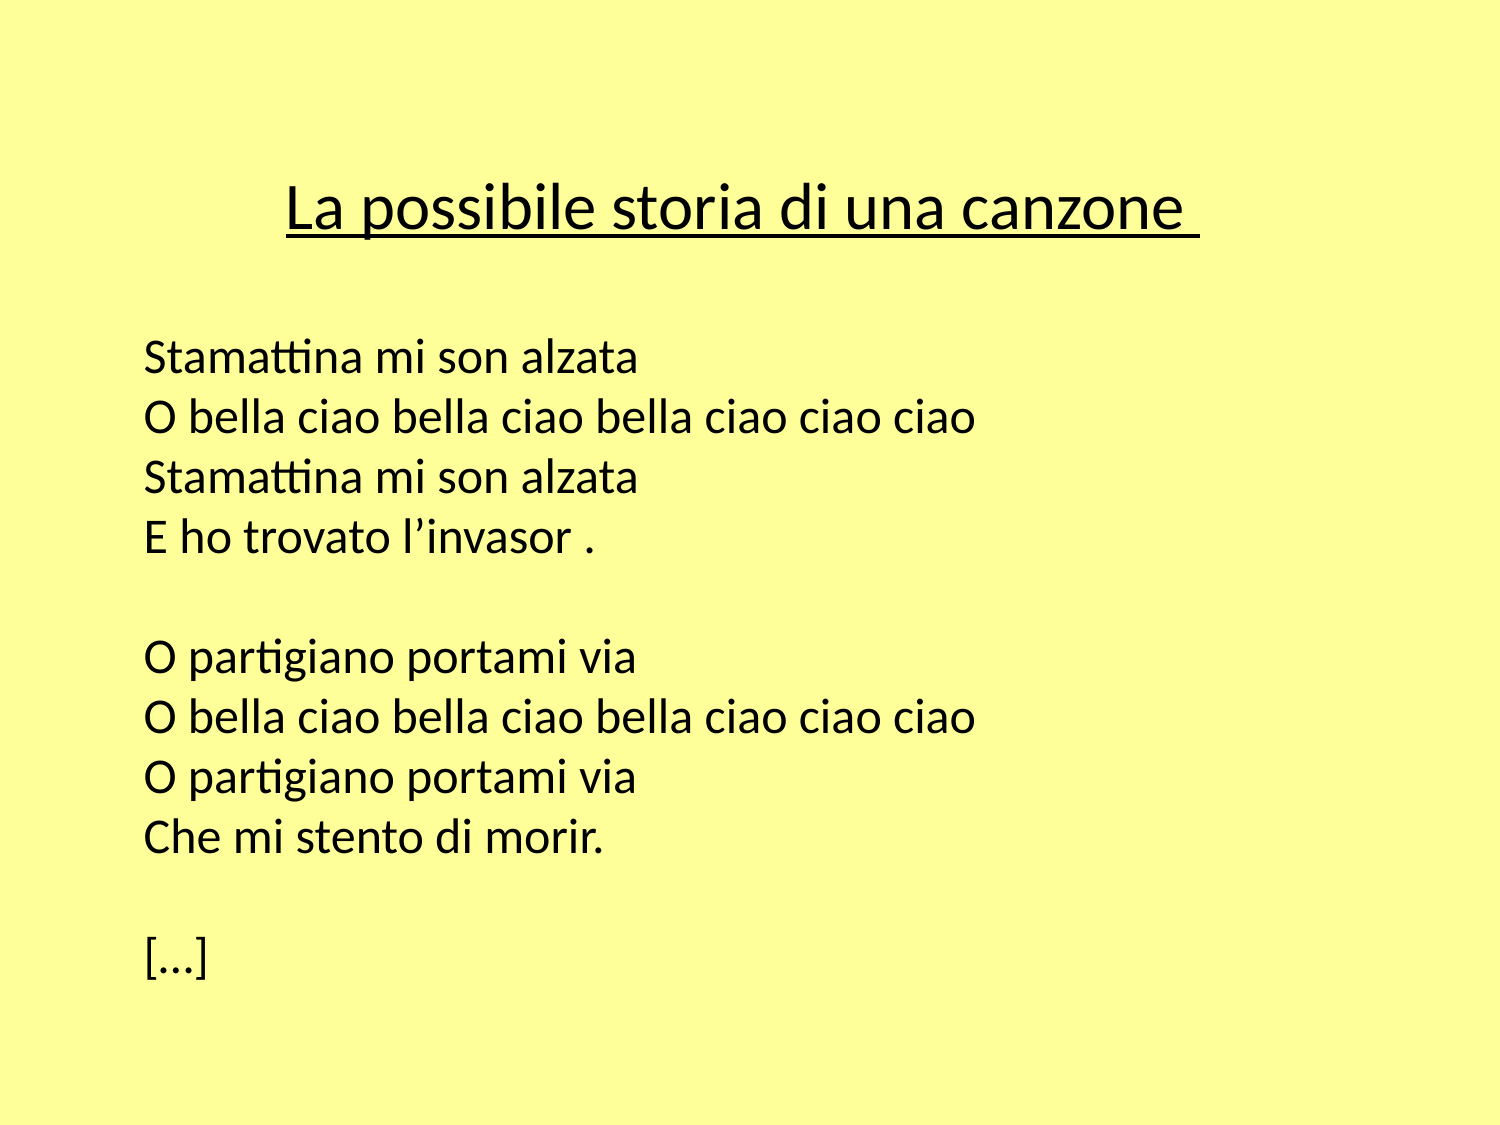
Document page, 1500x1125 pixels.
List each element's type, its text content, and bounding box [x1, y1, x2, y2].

text_box Stamattina mi son alzata O bella ciao bella ciao bella ciao ciao ciao Stamattina mi son alzata E ho trovato l’invasor . O partigiano portami via O bella ciao bella ciao bella ciao ciao ciao O partigiano portami via Che mi stento di morir. […] [128, 316, 1273, 1078]
text_box La possibile storia di una canzone [105, 81, 1381, 323]
